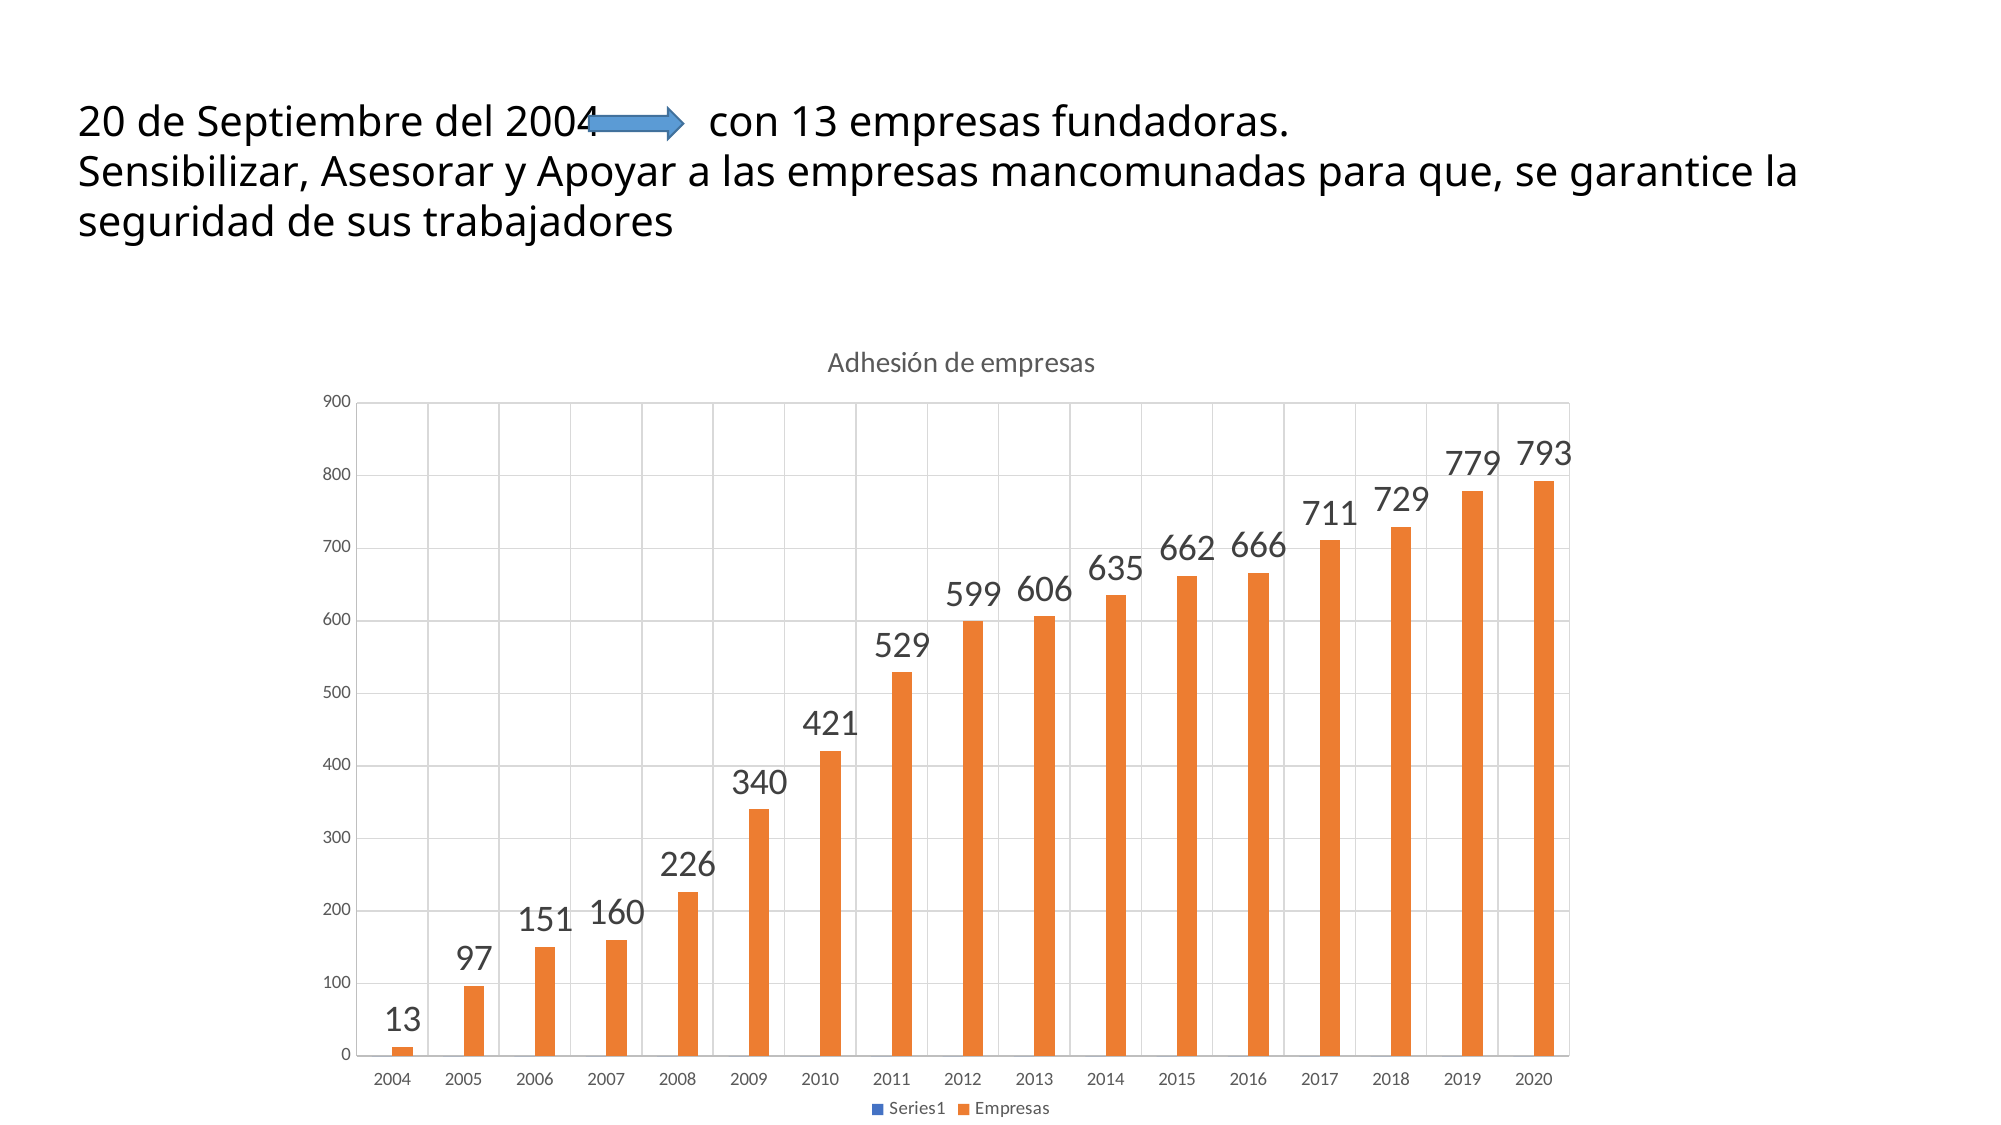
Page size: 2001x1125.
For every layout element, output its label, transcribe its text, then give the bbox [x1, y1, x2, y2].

text_box 20 de Septiembre del 2004 con 13 empresas fundadoras. Sensibilizar, Asesorar y Apoyar a las empresas mancomunadas para que, se garantice la seguridad de sus trabajadores [63, 87, 1937, 300]
chart [322, 318, 1601, 1125]
text_box [588, 108, 684, 139]
